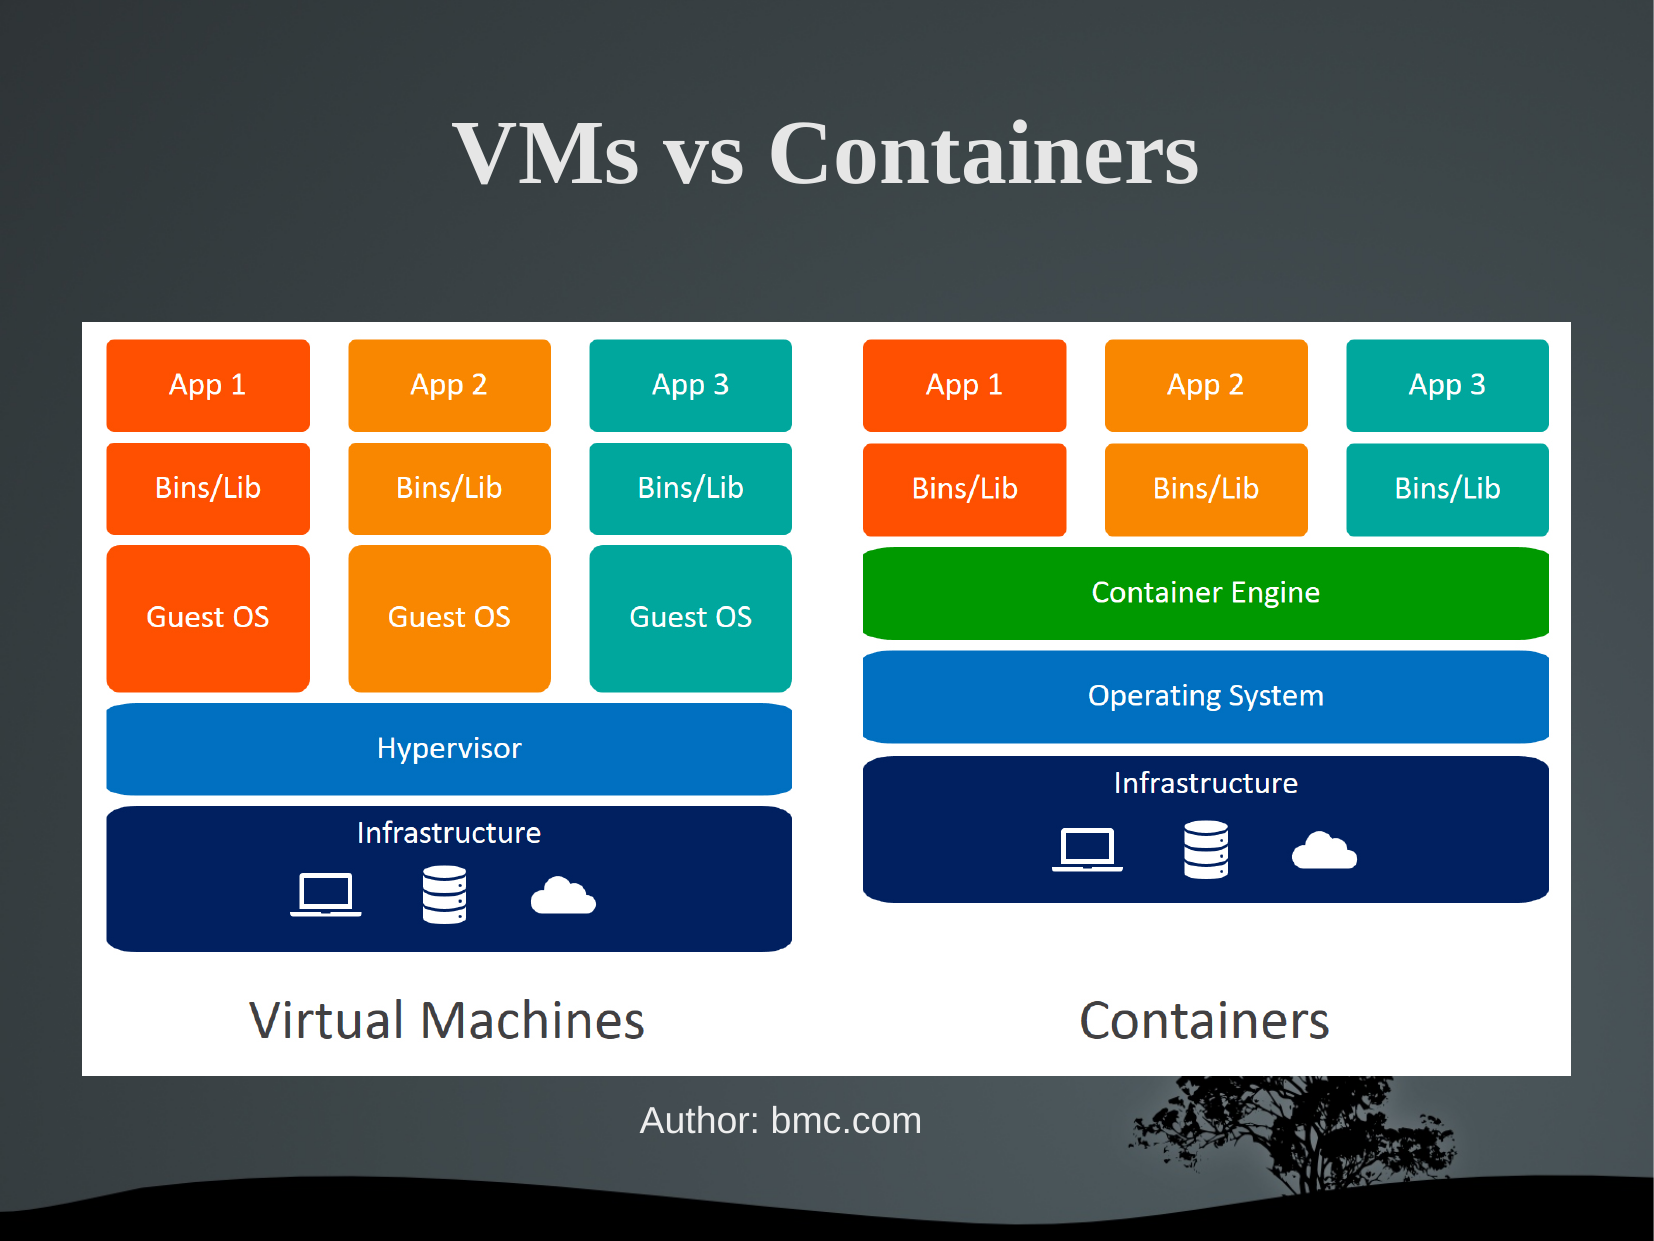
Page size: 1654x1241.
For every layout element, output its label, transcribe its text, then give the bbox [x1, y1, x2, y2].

text_box Author: bmc.com [624, 1091, 938, 1149]
title VMs vs Containers [82, 49, 1571, 257]
picture [0, 0, 1654, 1241]
